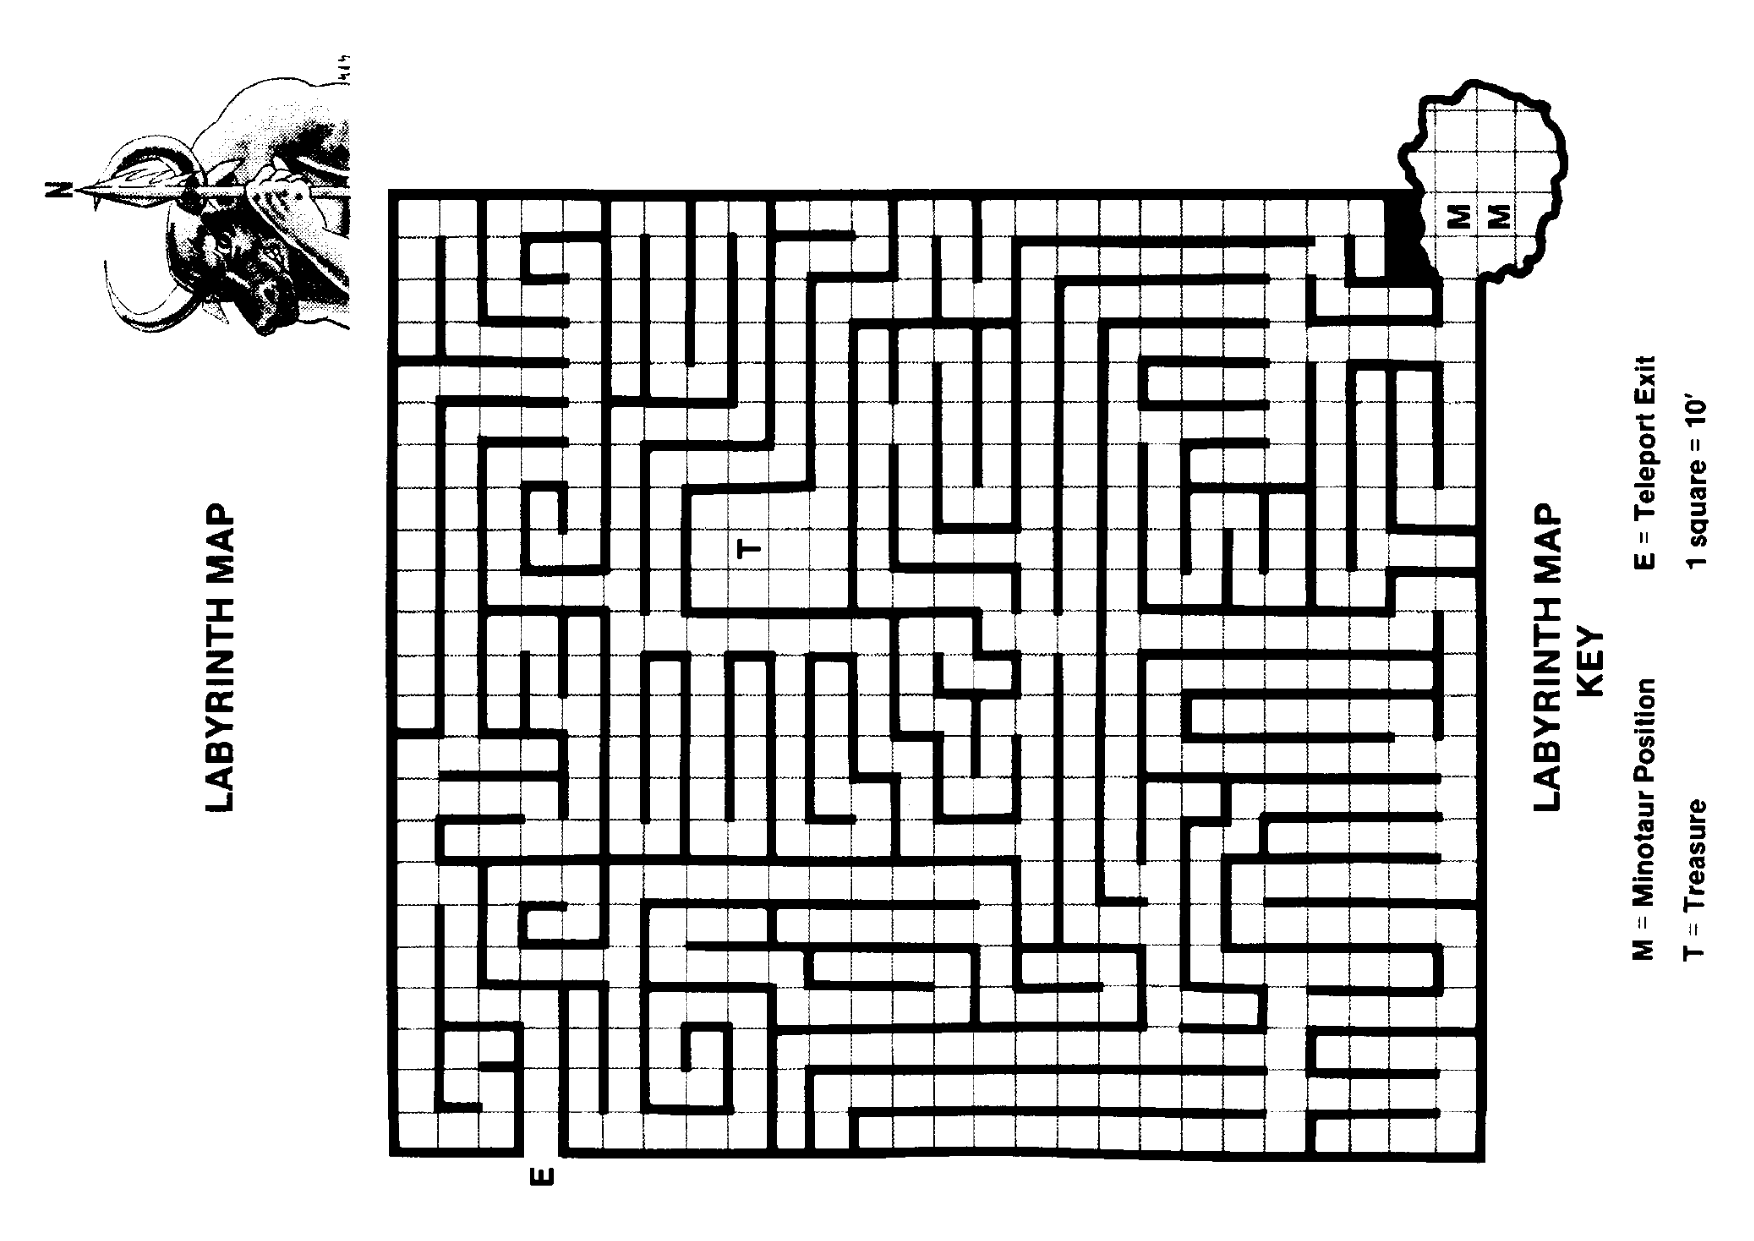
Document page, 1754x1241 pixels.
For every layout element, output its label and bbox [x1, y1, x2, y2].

picture [29, 48, 1713, 1194]
